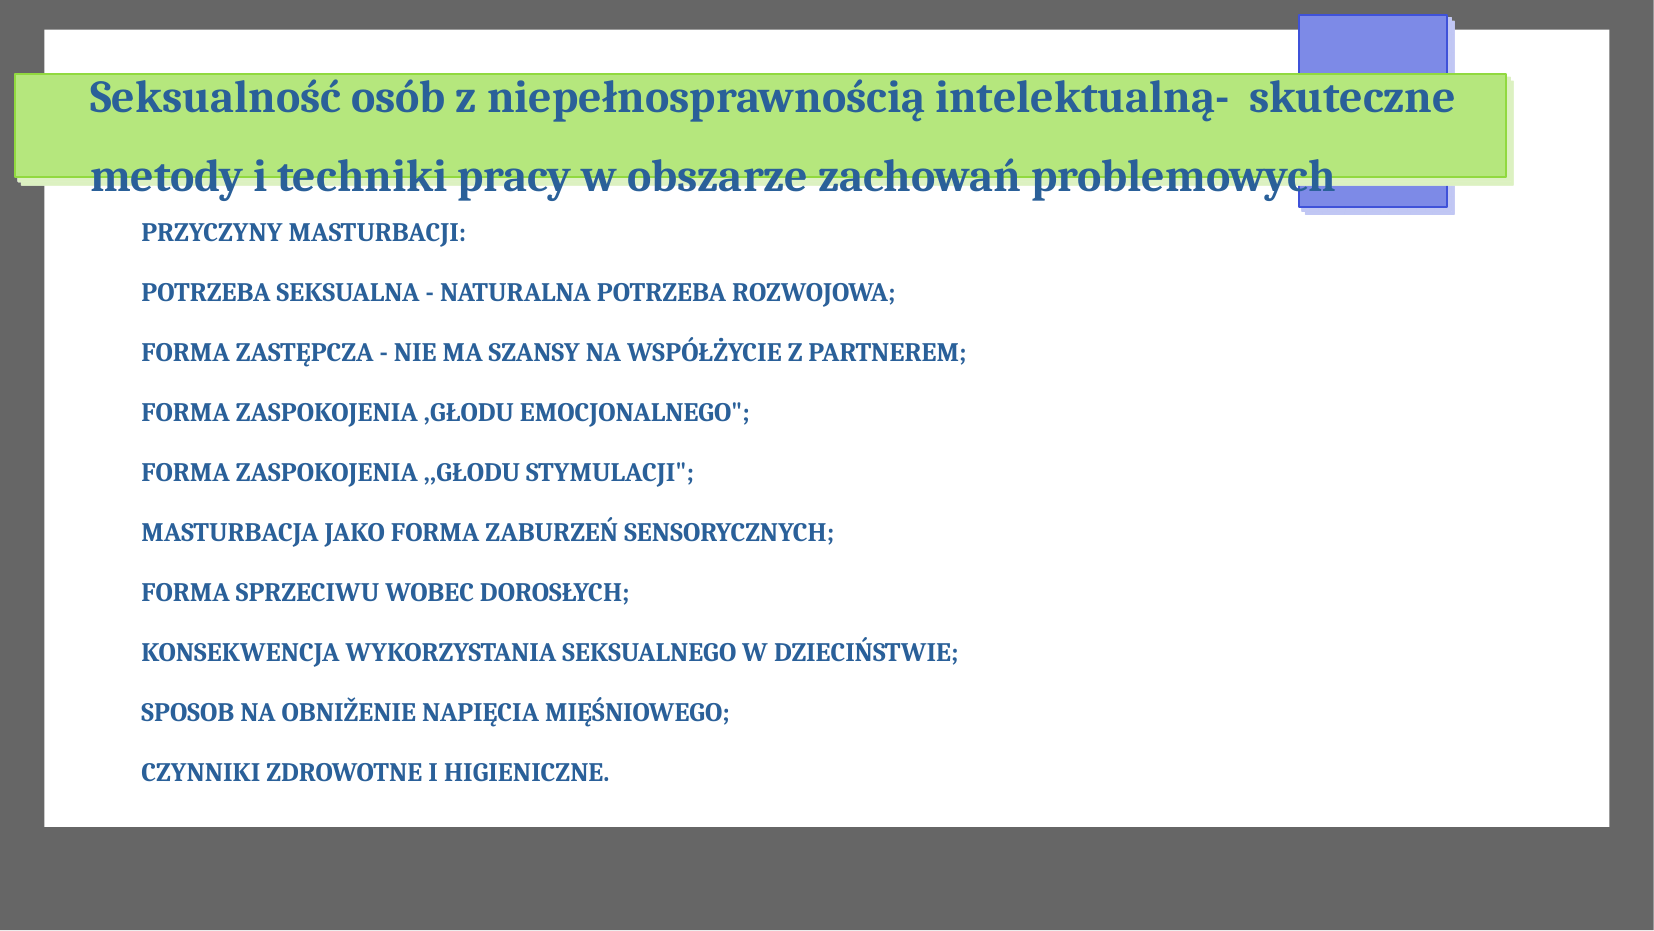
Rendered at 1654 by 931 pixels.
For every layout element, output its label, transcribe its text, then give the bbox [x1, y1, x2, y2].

title Seksualność osób z niepełnosprawnością intelektualną- skuteczne metody i techniki pracy w obszarze zachowań problemowych [90, 43, 1508, 205]
list PRZYCZYNY MASTURBACJI: POTRZEBA SEKSUALNA - NATURALNA POTRZEBA ROZWOJOWA; FORMA ZASTĘPCZA - NIE MA SZANSY NA WSPÓŁŻYCIE Z PARTNEREM; FORMA ZASPOKOJENIA ,GŁODU EMOCJONALNEGO"; FORMA ZASPOKOJENIA ,,GŁODU STYMULACJI"; MASTURBACJA JAKO FORMA ZABURZEŃ SENSORYCZNYCH; FORMA SPRZECIWU WOBEC DOROSŁYCH; KONSEKWENCJA WYKORZYSTANIA SEKSUALNEGO W DZIECIŃSTWIE; SPOSOB NA OBNIŽENIE NAPIĘCIA MIĘŚNIOWEGO; CZYNNIKI ZDROWOTNE I HIGIENICZNE. [141, 201, 1618, 793]
